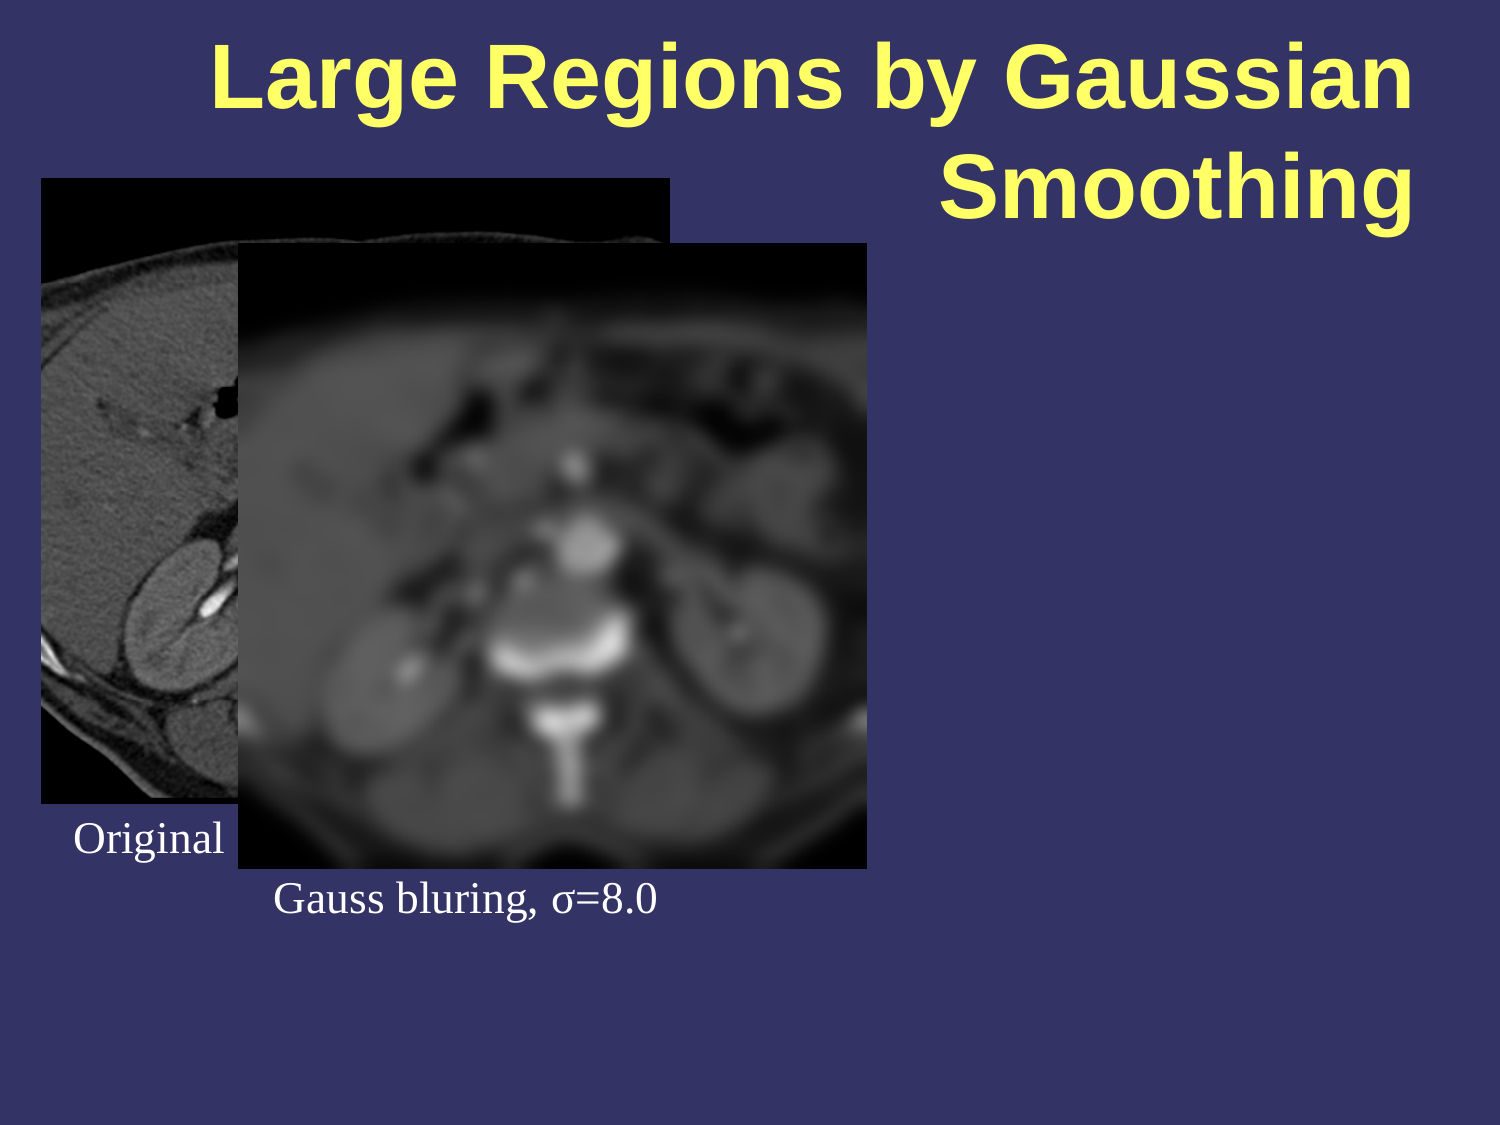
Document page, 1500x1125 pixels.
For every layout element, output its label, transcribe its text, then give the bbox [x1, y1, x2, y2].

text_box Gauss bluring, σ=8.0 [273, 869, 841, 921]
title Large Regions by Gaussian Smoothing [106, 21, 1418, 235]
text_box Original [73, 808, 264, 860]
picture [41, 178, 867, 870]
